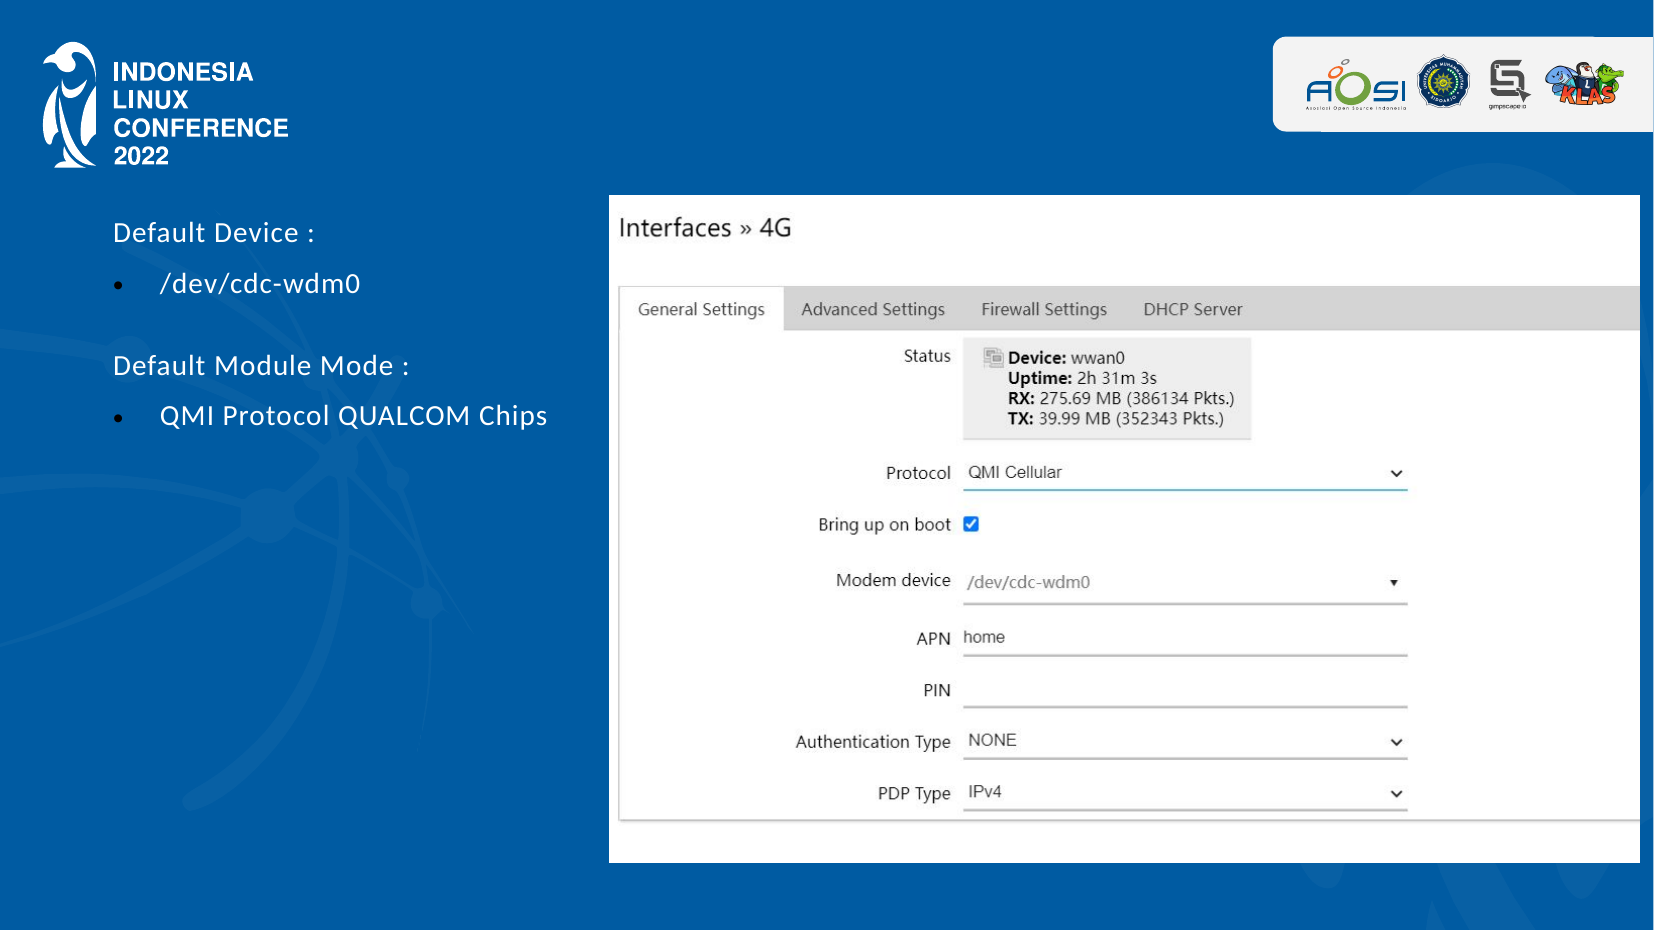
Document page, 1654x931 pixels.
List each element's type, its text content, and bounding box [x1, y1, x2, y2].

text_box Default Device : /dev/cdc-wdm0 [98, 213, 644, 345]
picture [1545, 62, 1624, 105]
picture [609, 195, 1640, 863]
text_box Default Module Mode : QMI Protocol QUALCOM Chips [98, 345, 644, 494]
picture [1416, 54, 1471, 108]
